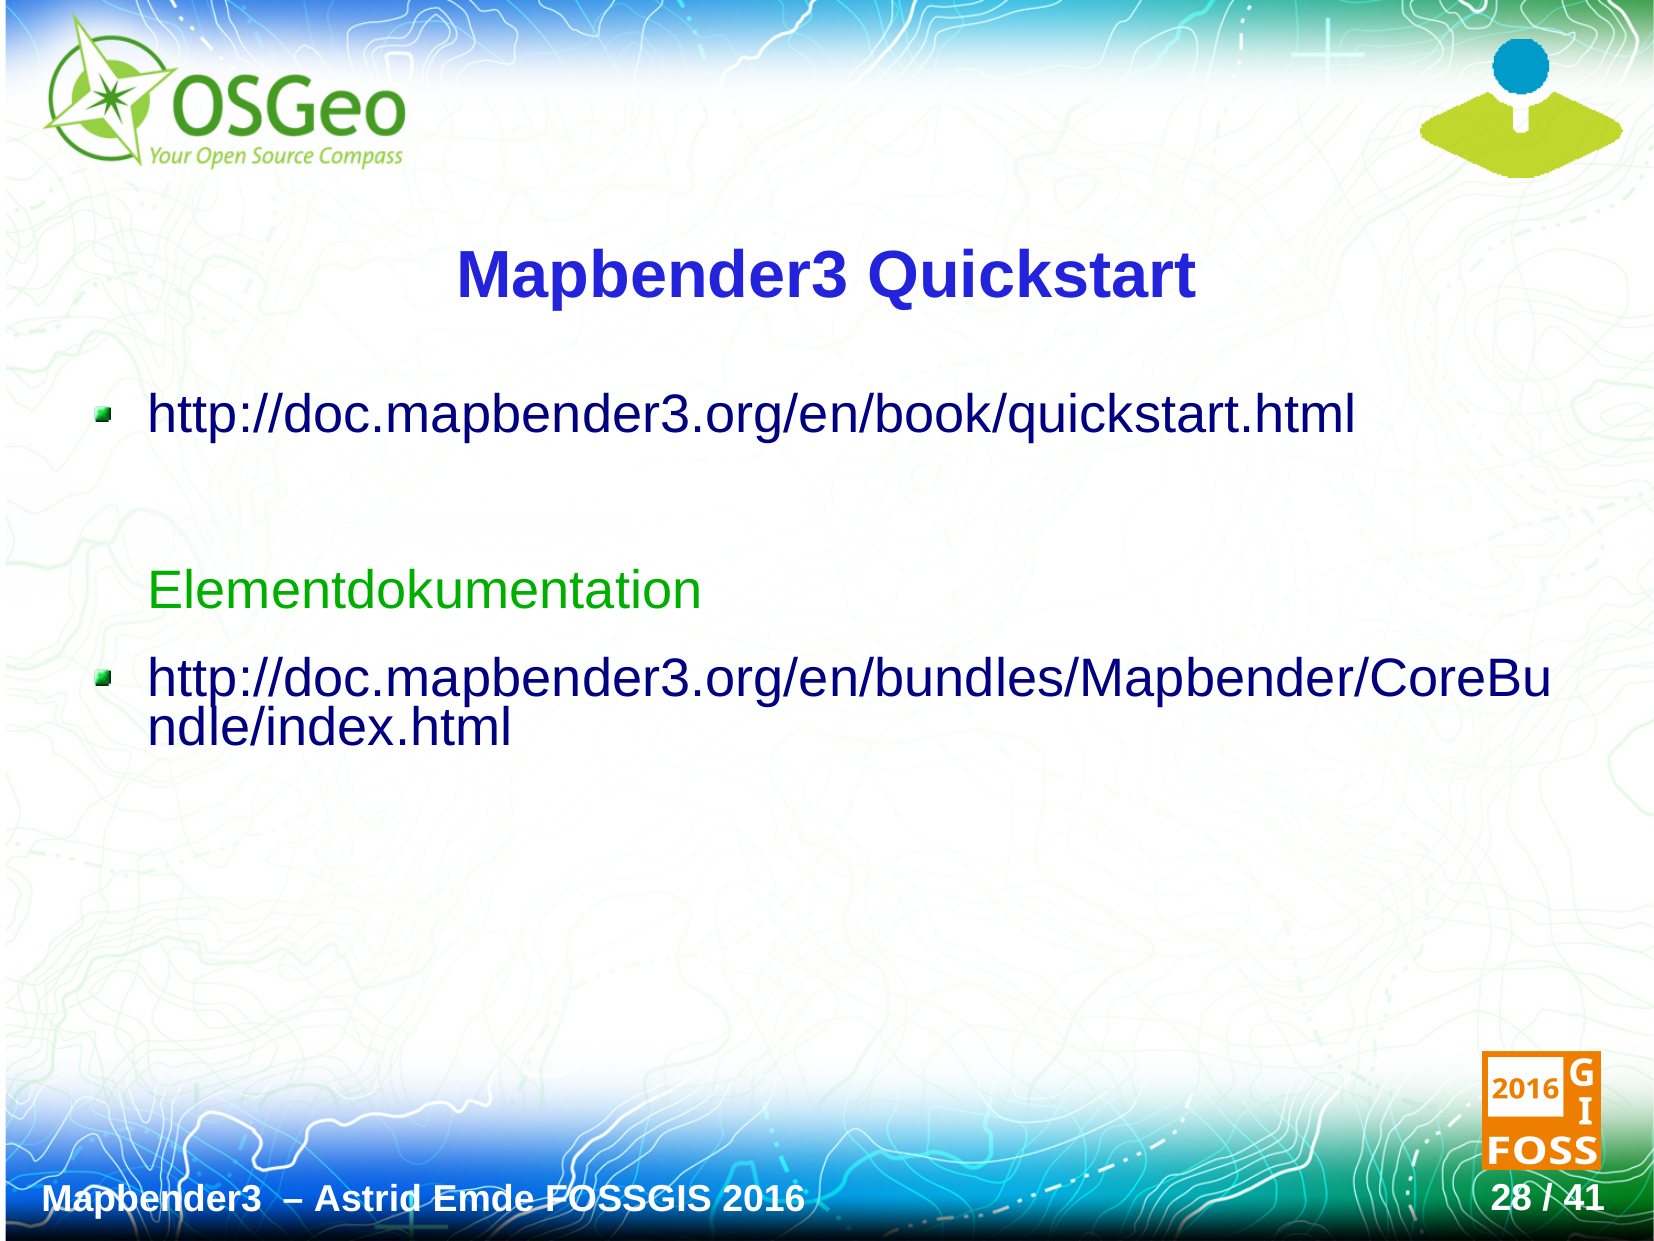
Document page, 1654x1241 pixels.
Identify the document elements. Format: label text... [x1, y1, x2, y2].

list http://doc.mapbender3.org/en/book/quickstart.html Elementdokumentation http://doc.mapbender3.org/en/bundles/Mapbender/CoreBundle/index.html [76, 383, 1565, 1188]
picture [5, 0, 1654, 1241]
title Mapbender3 Quickstart [82, 200, 1571, 349]
